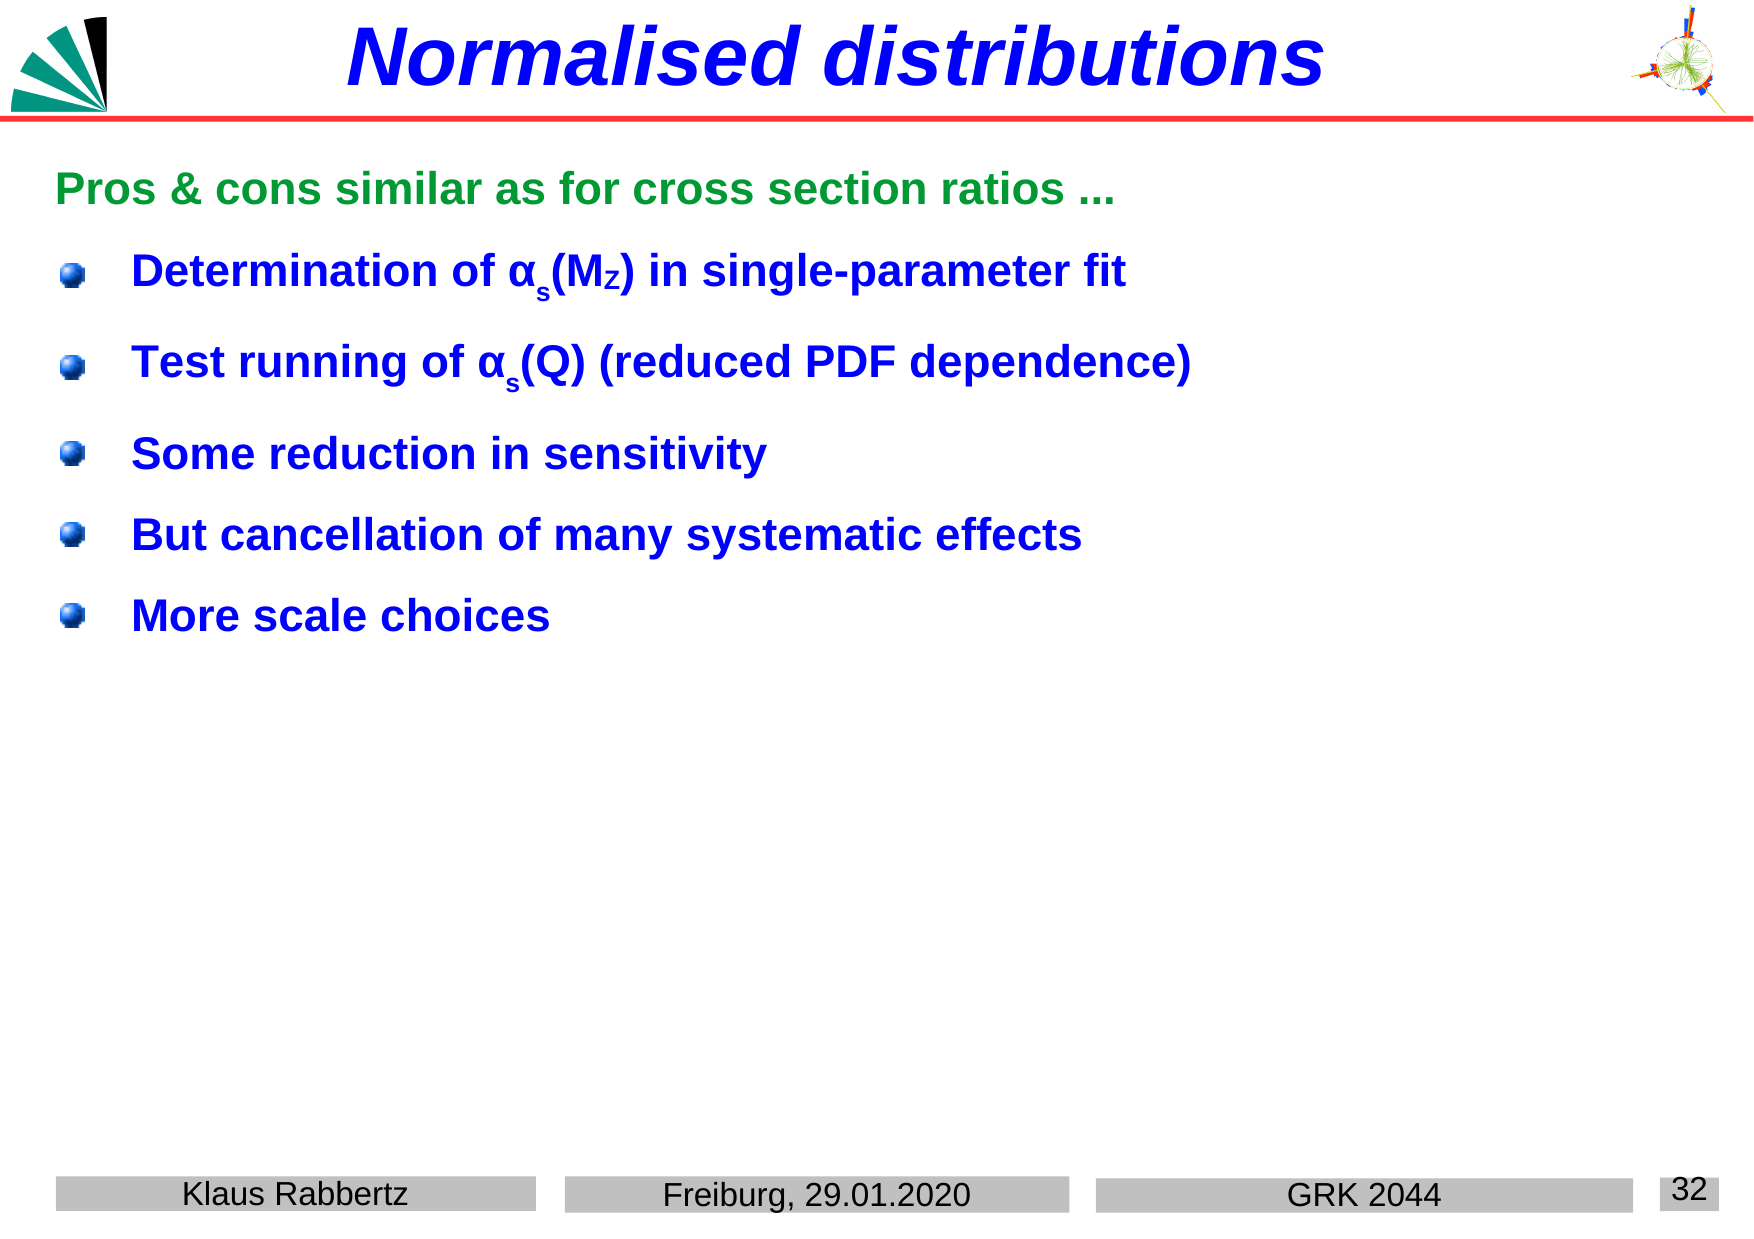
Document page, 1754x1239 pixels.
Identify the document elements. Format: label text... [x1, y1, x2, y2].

list Pros & cons similar as for cross section ratios ... [54, 163, 1697, 224]
title Normalised distributions [129, 0, 1545, 114]
picture [11, 17, 107, 113]
picture [1631, 5, 1739, 113]
list Determination of αs(MZ) in single-parameter fit Test running of αs(Q) (reduced PDF dependence) Some reduction in sensitivity But cancellation of many systematic effects More scale choices [48, 244, 1691, 646]
